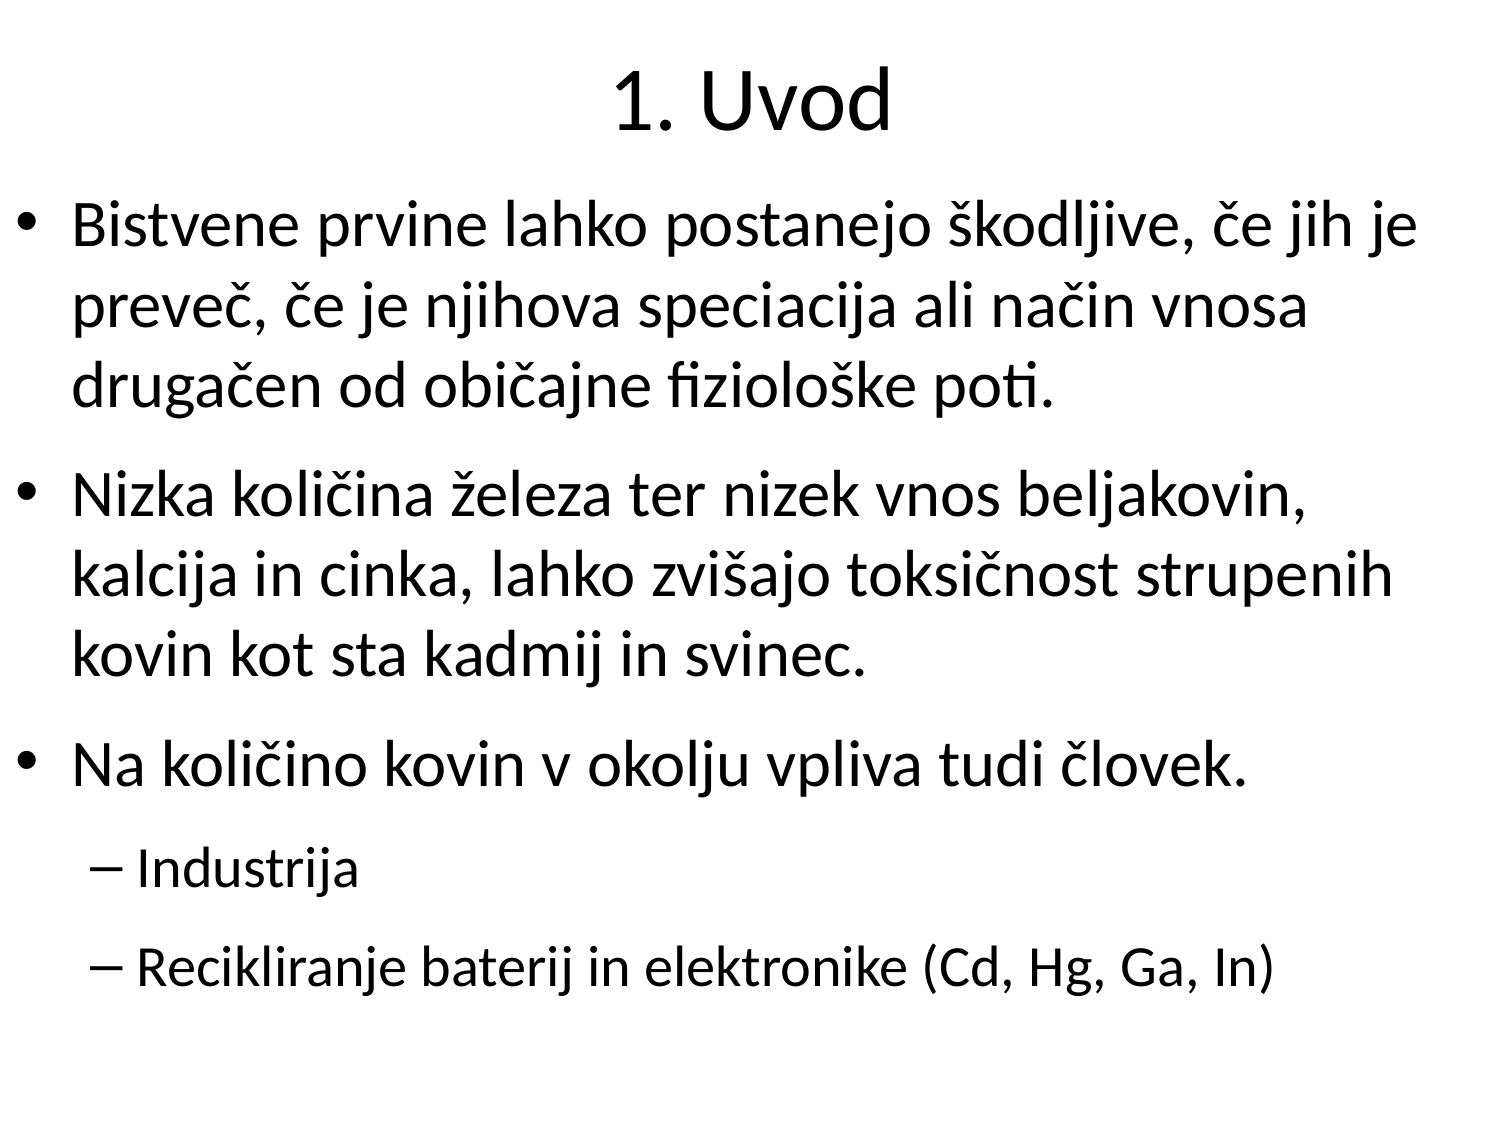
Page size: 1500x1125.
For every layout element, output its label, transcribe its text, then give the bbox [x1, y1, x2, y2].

title 1. Uvod [76, 0, 1427, 172]
list Bistvene prvine lahko postanejo škodljive, če jih je preveč, če je njihova speciacija ali način vnosa drugačen od običajne fiziološke poti. Nizka količina železa ter nizek vnos beljakovin, kalcija in cinka, lahko zvišajo toksičnost strupenih kovin kot sta kadmij in svinec. Na količino kovin v okolju vpliva tudi človek. Industrija Recikliranje baterij in elektronike (Cd, Hg, Ga, In) [0, 172, 1500, 1125]
